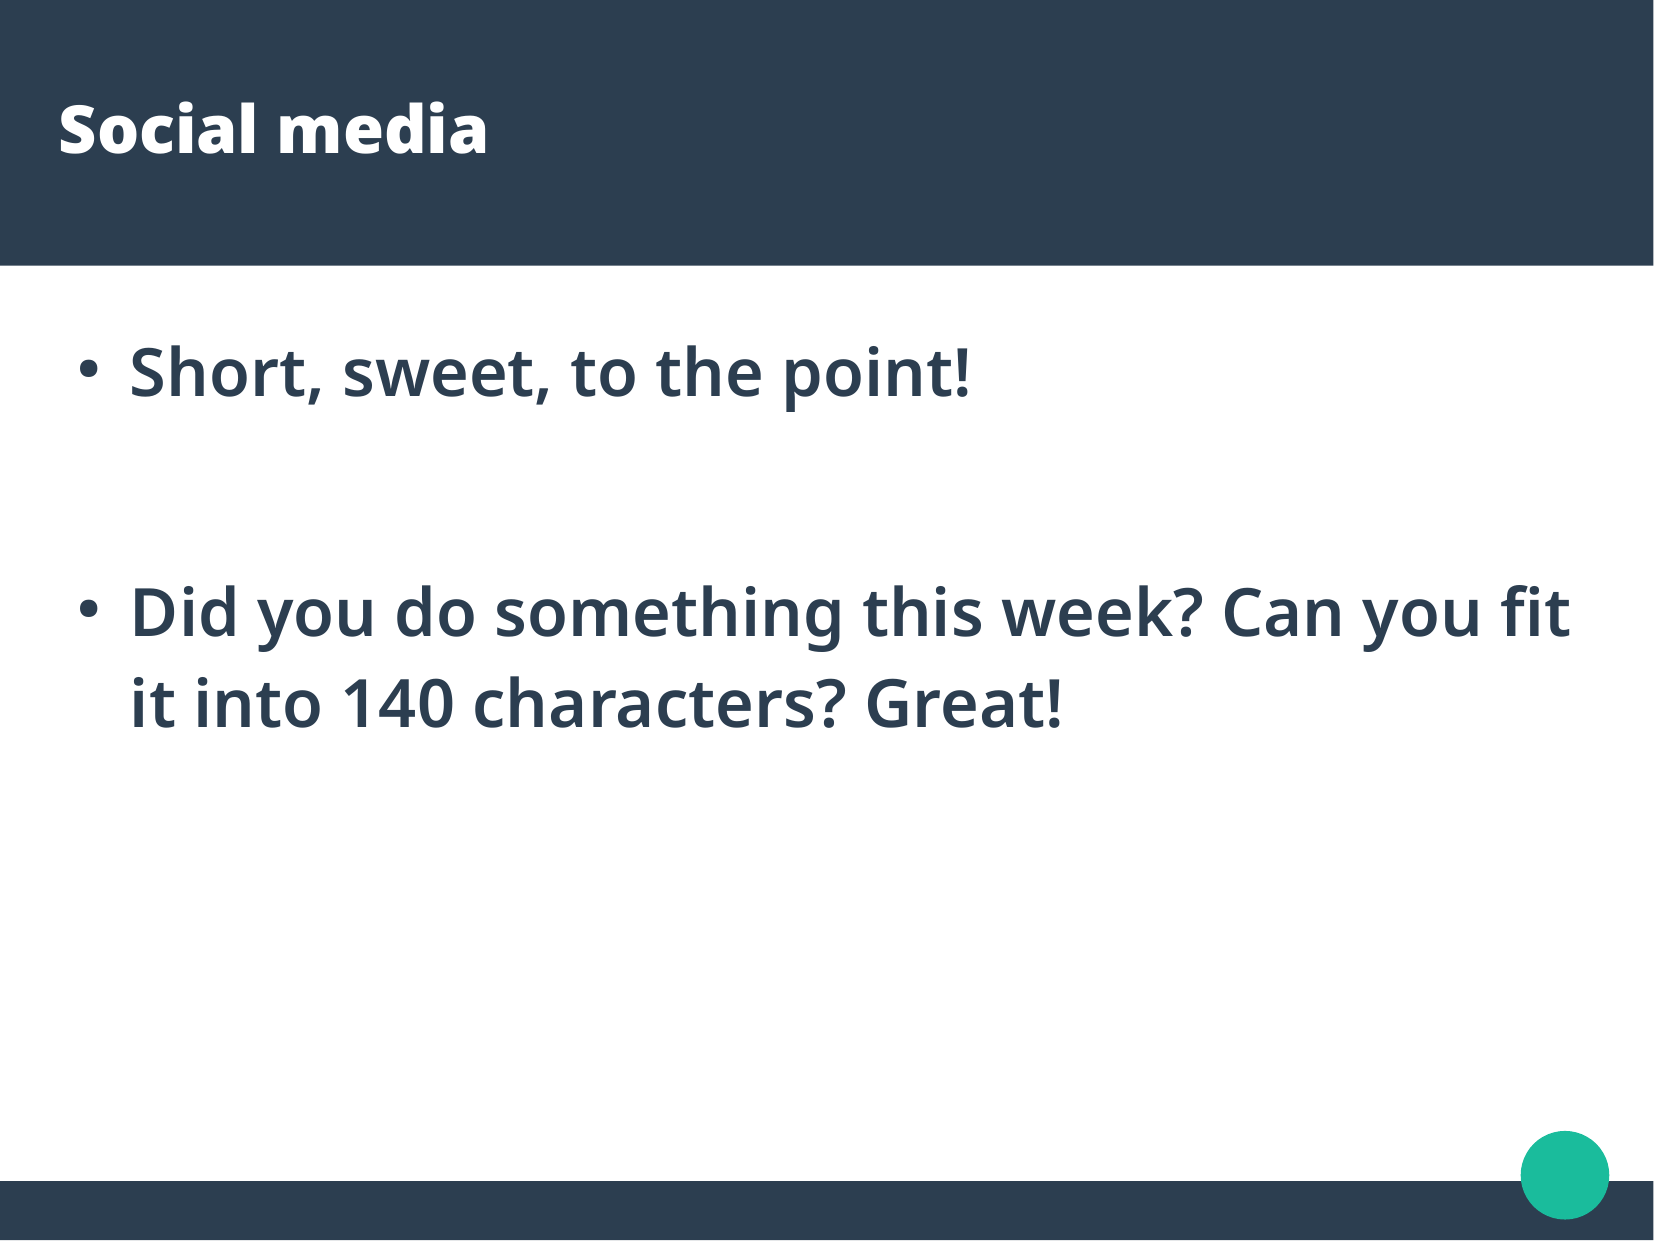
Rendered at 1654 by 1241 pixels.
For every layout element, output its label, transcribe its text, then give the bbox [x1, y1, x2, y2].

list Short, sweet, to the point! Did you do something this week? Can you fit it into 140 characters? Great! [59, 324, 1595, 1152]
title Social media [59, 49, 1595, 207]
